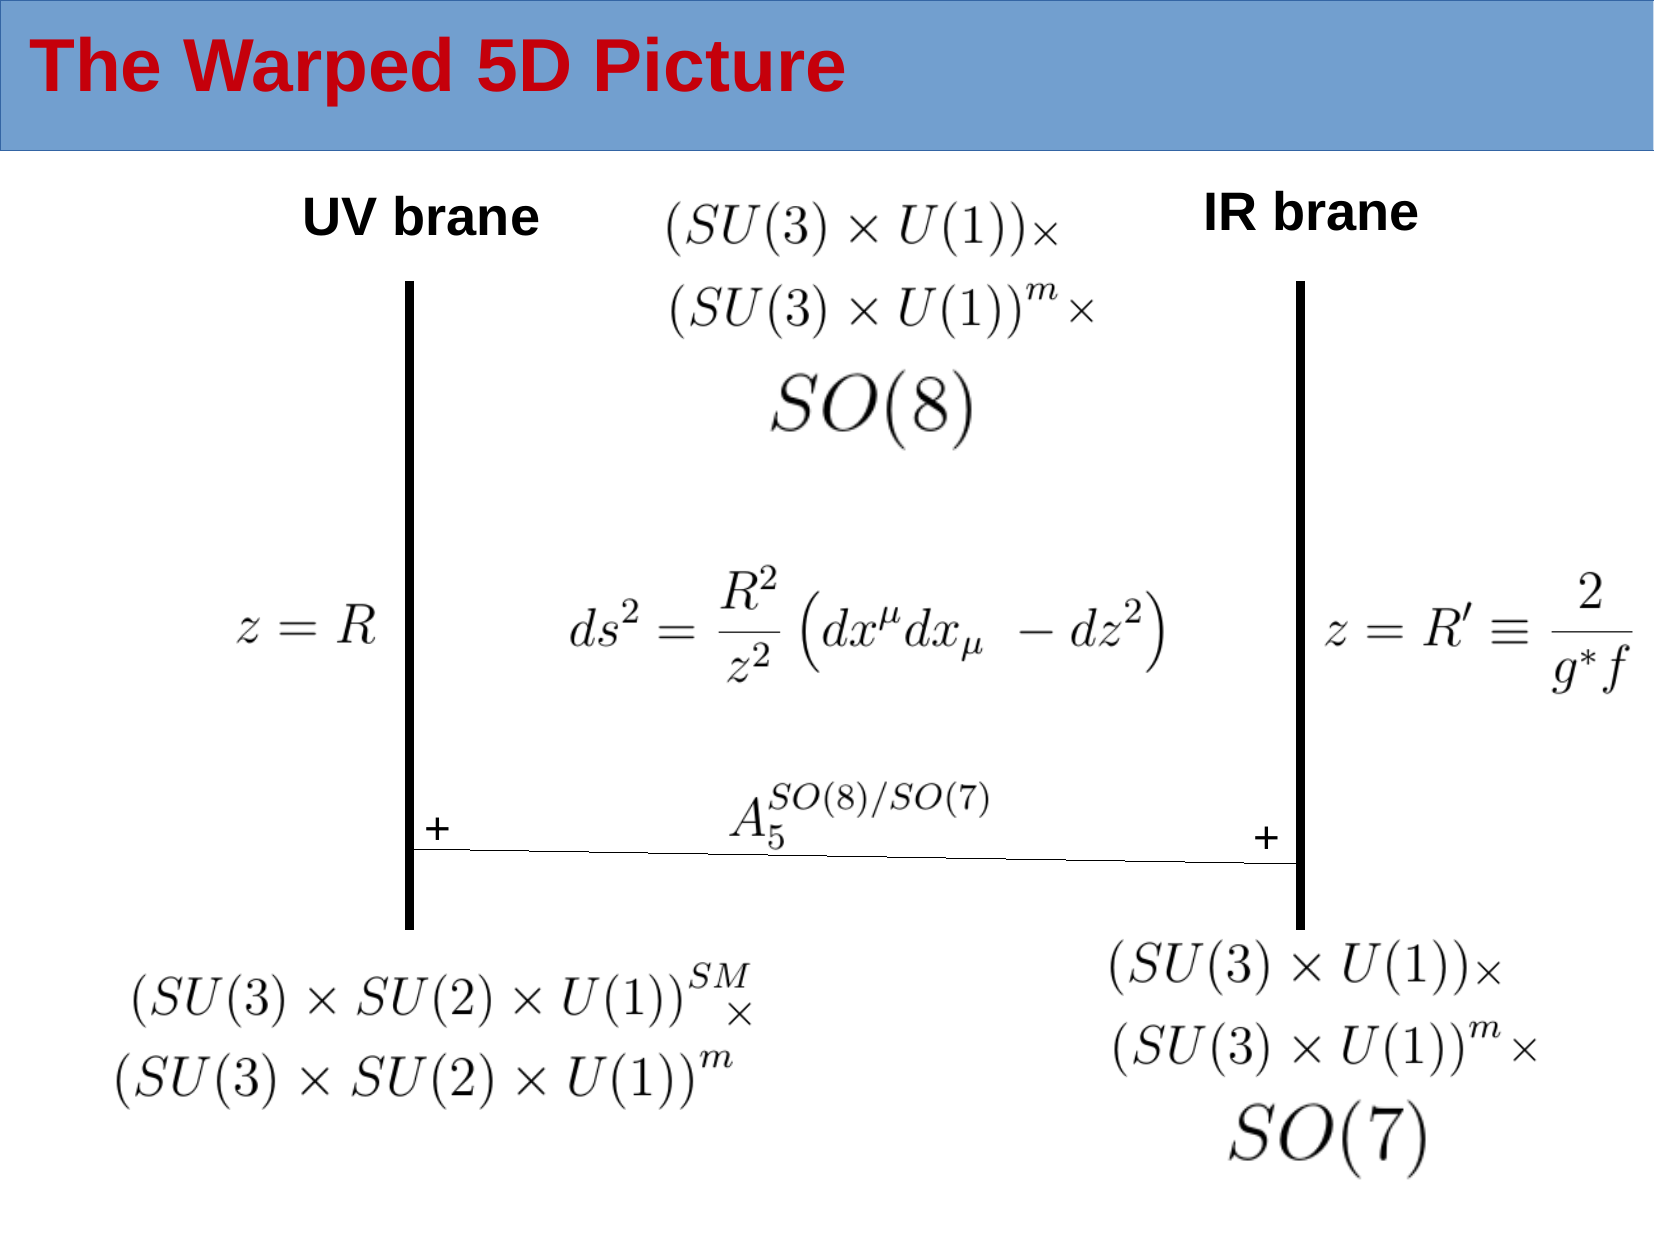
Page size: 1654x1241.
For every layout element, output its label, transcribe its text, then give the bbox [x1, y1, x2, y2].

text_box [0, 0, 1654, 151]
picture [120, 956, 760, 1037]
text_box + [1230, 804, 1296, 874]
picture [1305, 558, 1648, 711]
picture [761, 364, 985, 464]
picture [109, 1042, 742, 1118]
picture [718, 774, 996, 854]
picture [664, 275, 1102, 347]
picture [230, 596, 396, 656]
picture [1221, 1096, 1437, 1187]
text_box UV brane [174, 179, 670, 256]
text_box IR brane [1064, 173, 1560, 250]
title The Warped 5D Picture [0, 2, 1291, 130]
text_box + [400, 795, 475, 865]
picture [1103, 930, 1509, 1004]
picture [660, 192, 1066, 266]
picture [545, 539, 1174, 700]
picture [1107, 1013, 1545, 1085]
